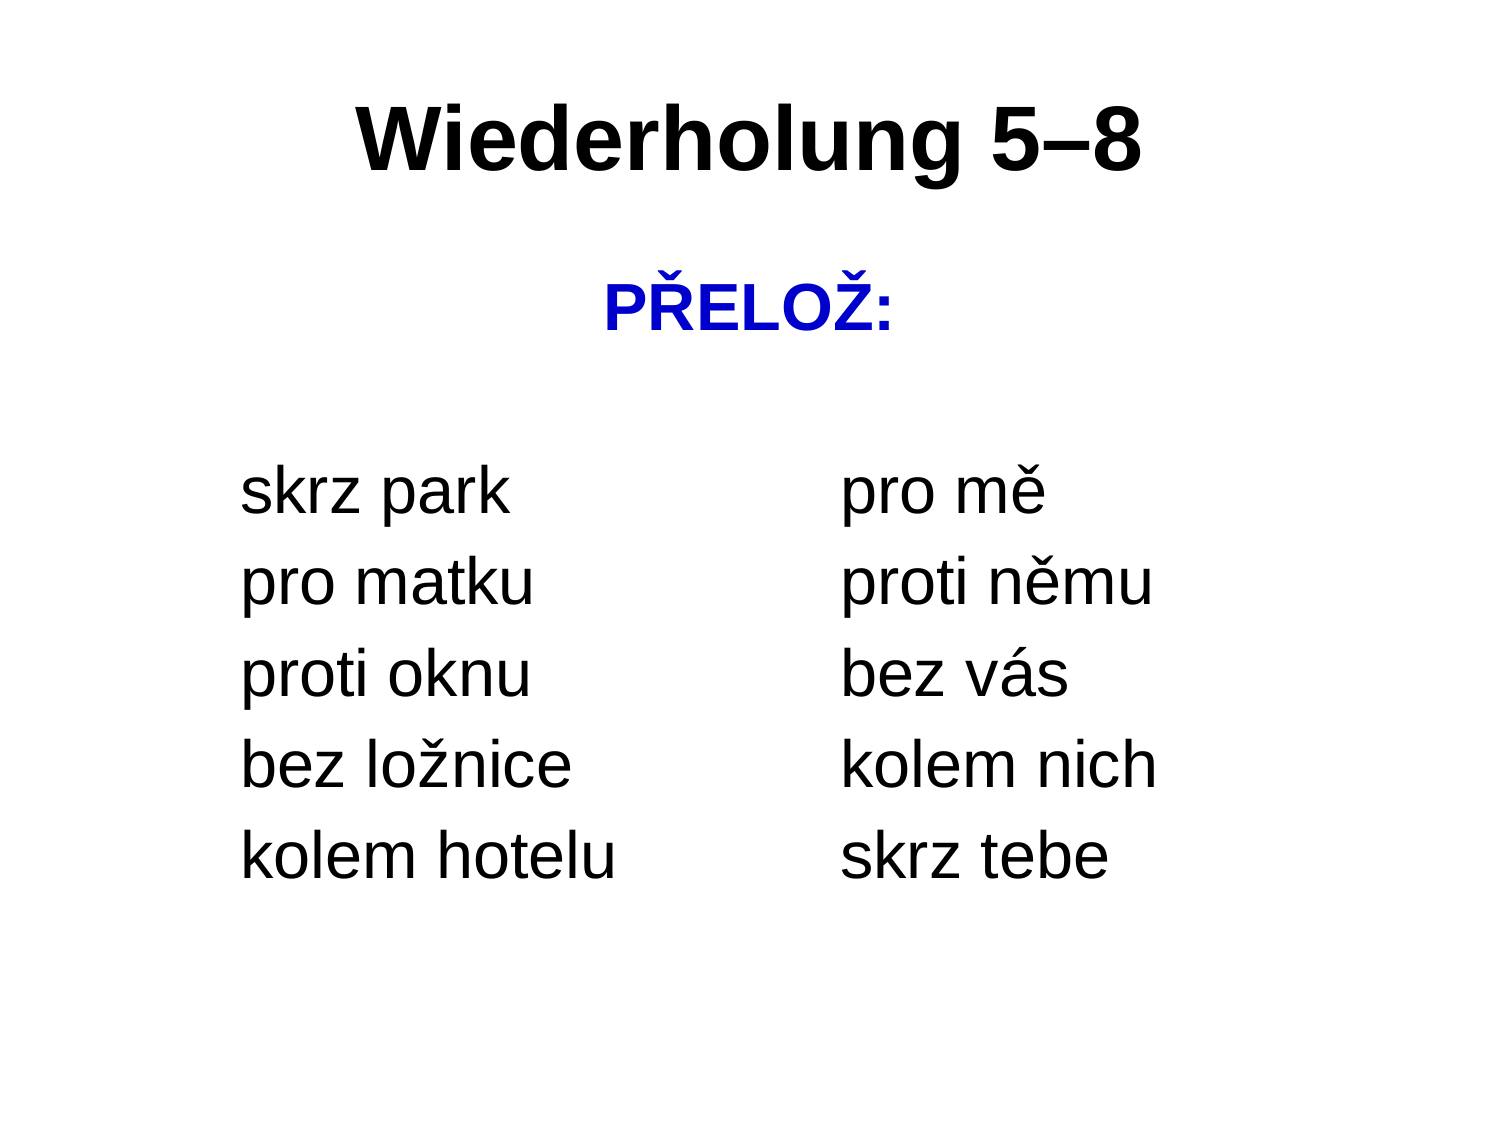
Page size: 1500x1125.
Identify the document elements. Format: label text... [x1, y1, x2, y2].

list PŘELOŽ: skrz park pro mě pro matku proti němu proti oknu bez vás bez ložnice kolem nich kolem hotelu skrz tebe [75, 262, 1426, 1006]
title Wiederholung 5–8 [75, 45, 1426, 233]
